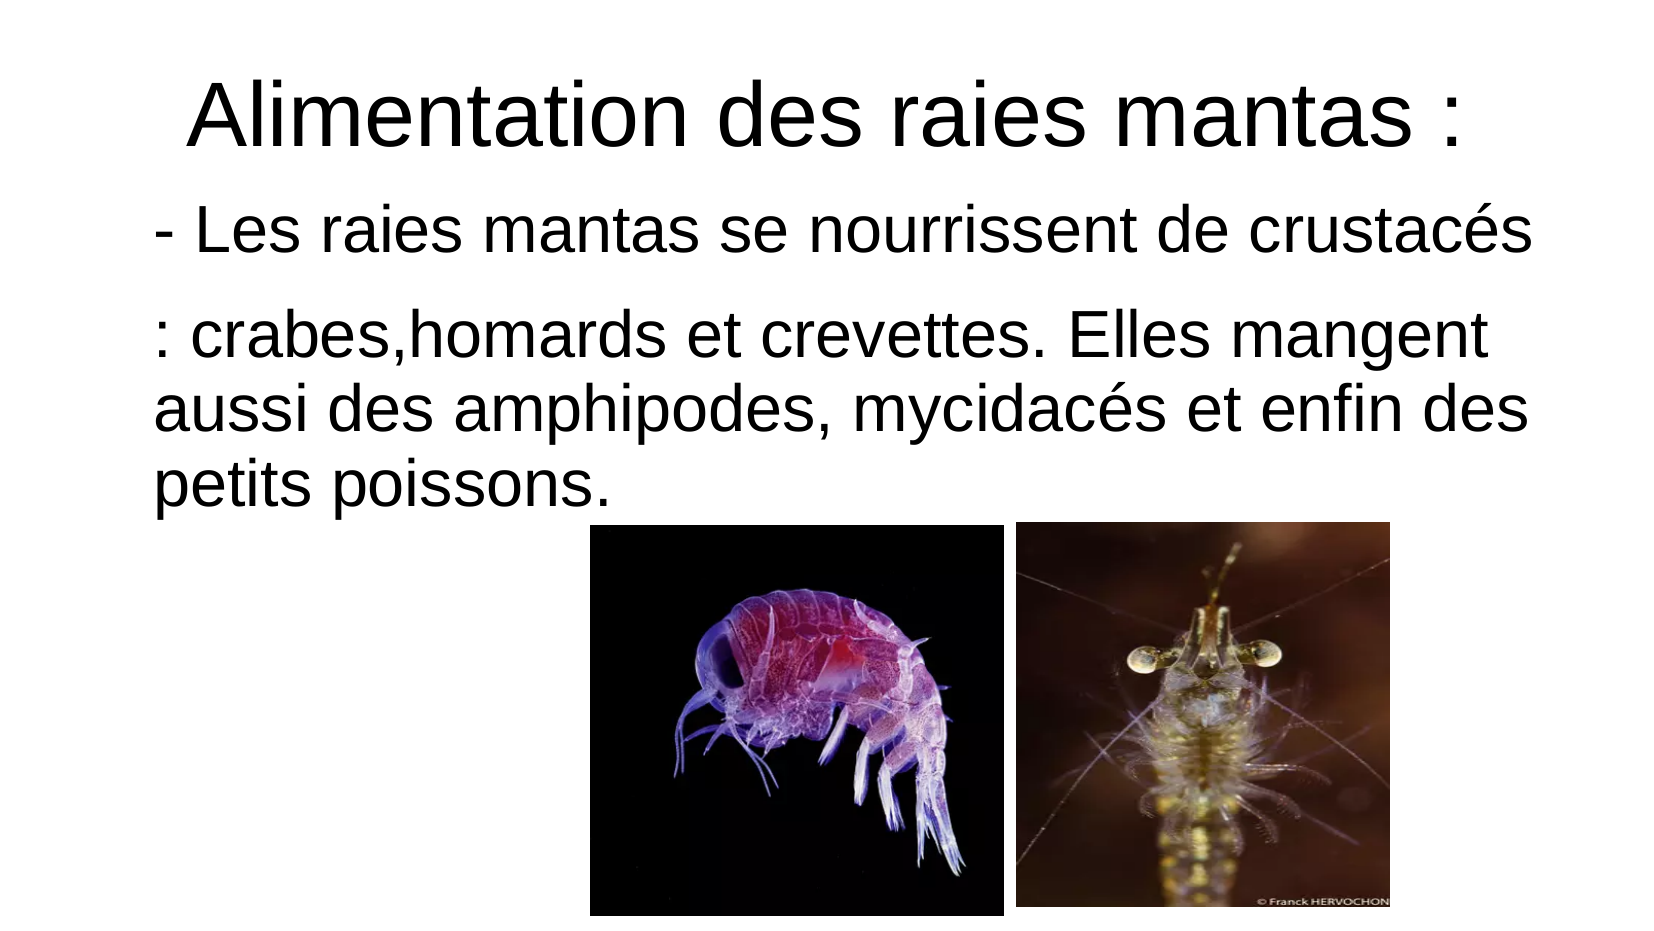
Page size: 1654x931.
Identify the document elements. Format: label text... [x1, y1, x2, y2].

list - Les raies mantas se nourrissent de crustacés : crabes,homards et crevettes. Elles mangent aussi des amphipodes, mycidacés et enfin des petits poissons. [82, 192, 1571, 732]
title Alimentation des raies mantas : [82, 37, 1571, 192]
picture [1016, 522, 1390, 907]
picture [590, 525, 1004, 916]
